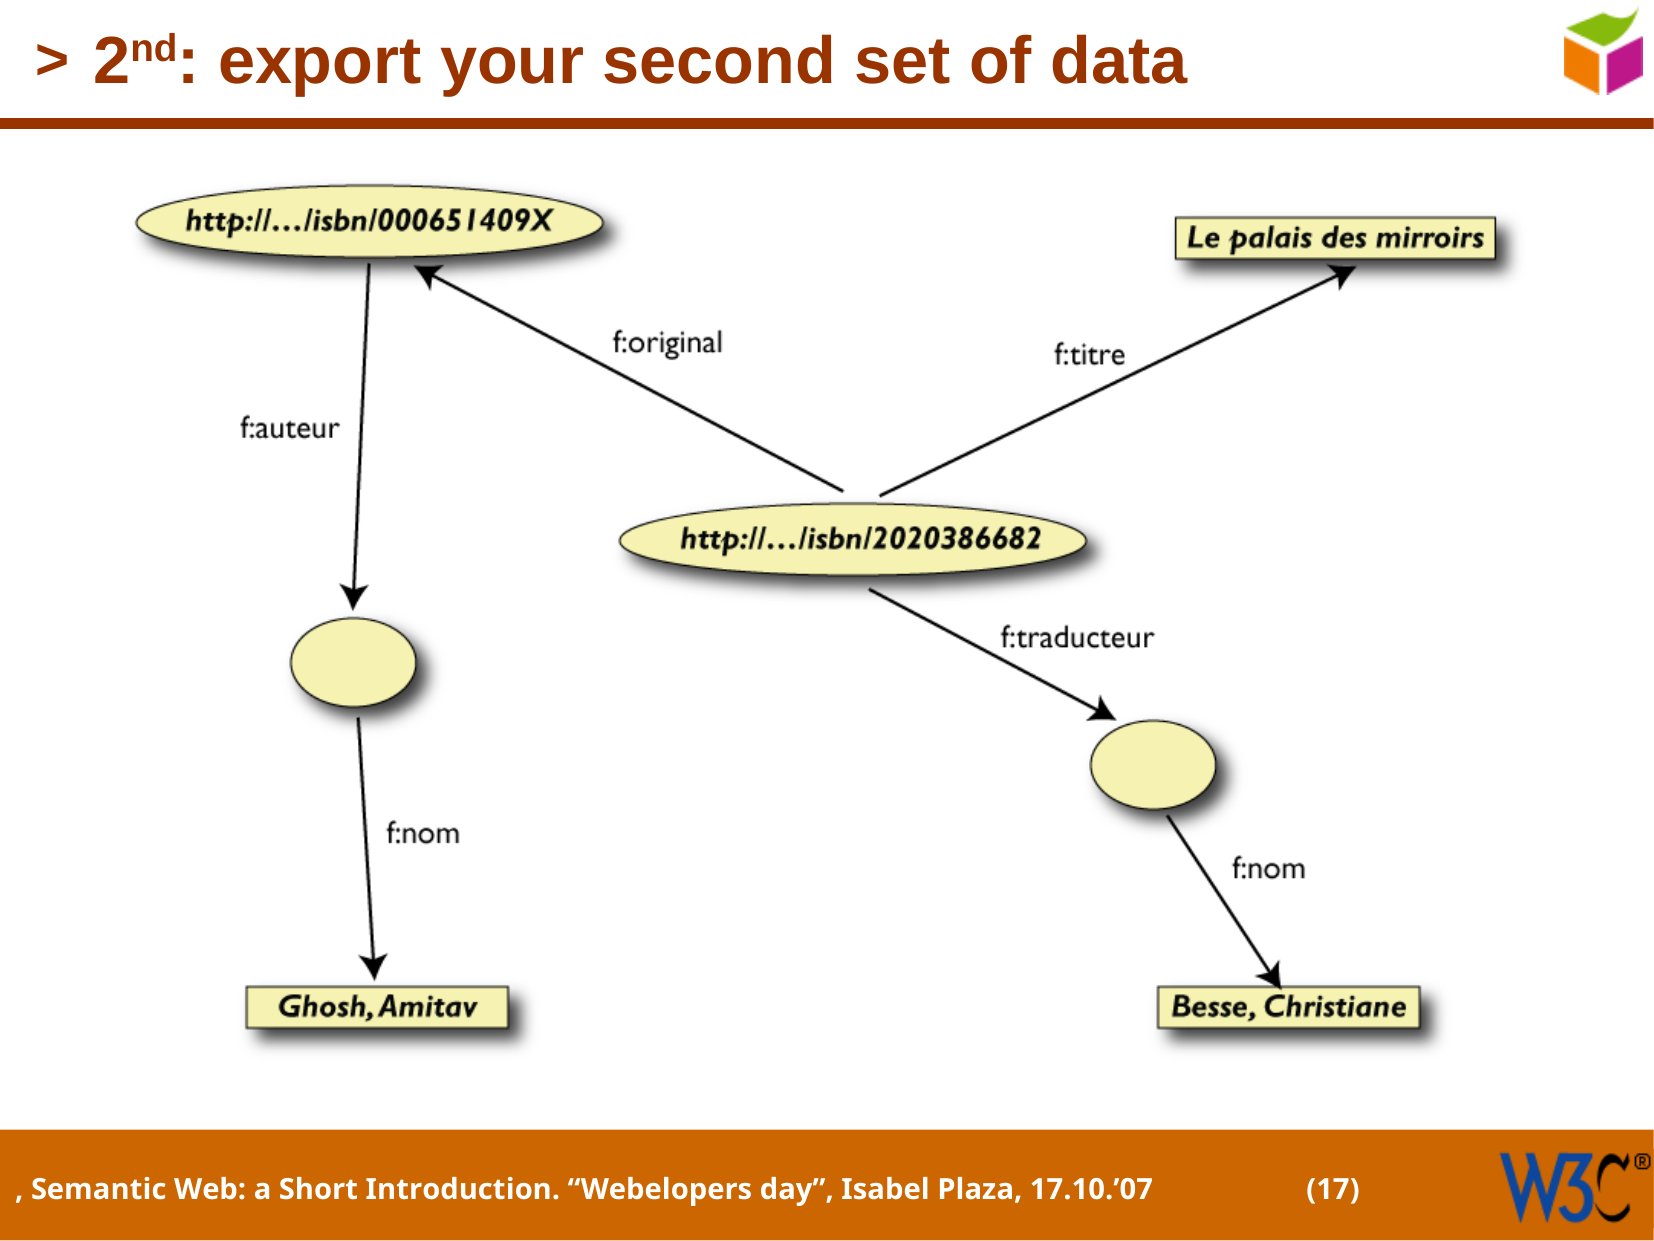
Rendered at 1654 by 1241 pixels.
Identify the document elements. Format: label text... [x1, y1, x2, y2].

picture [1564, 5, 1643, 95]
title 2nd: export your second set of data [93, 0, 1493, 119]
picture [1495, 1149, 1654, 1228]
picture [123, 172, 1530, 1065]
